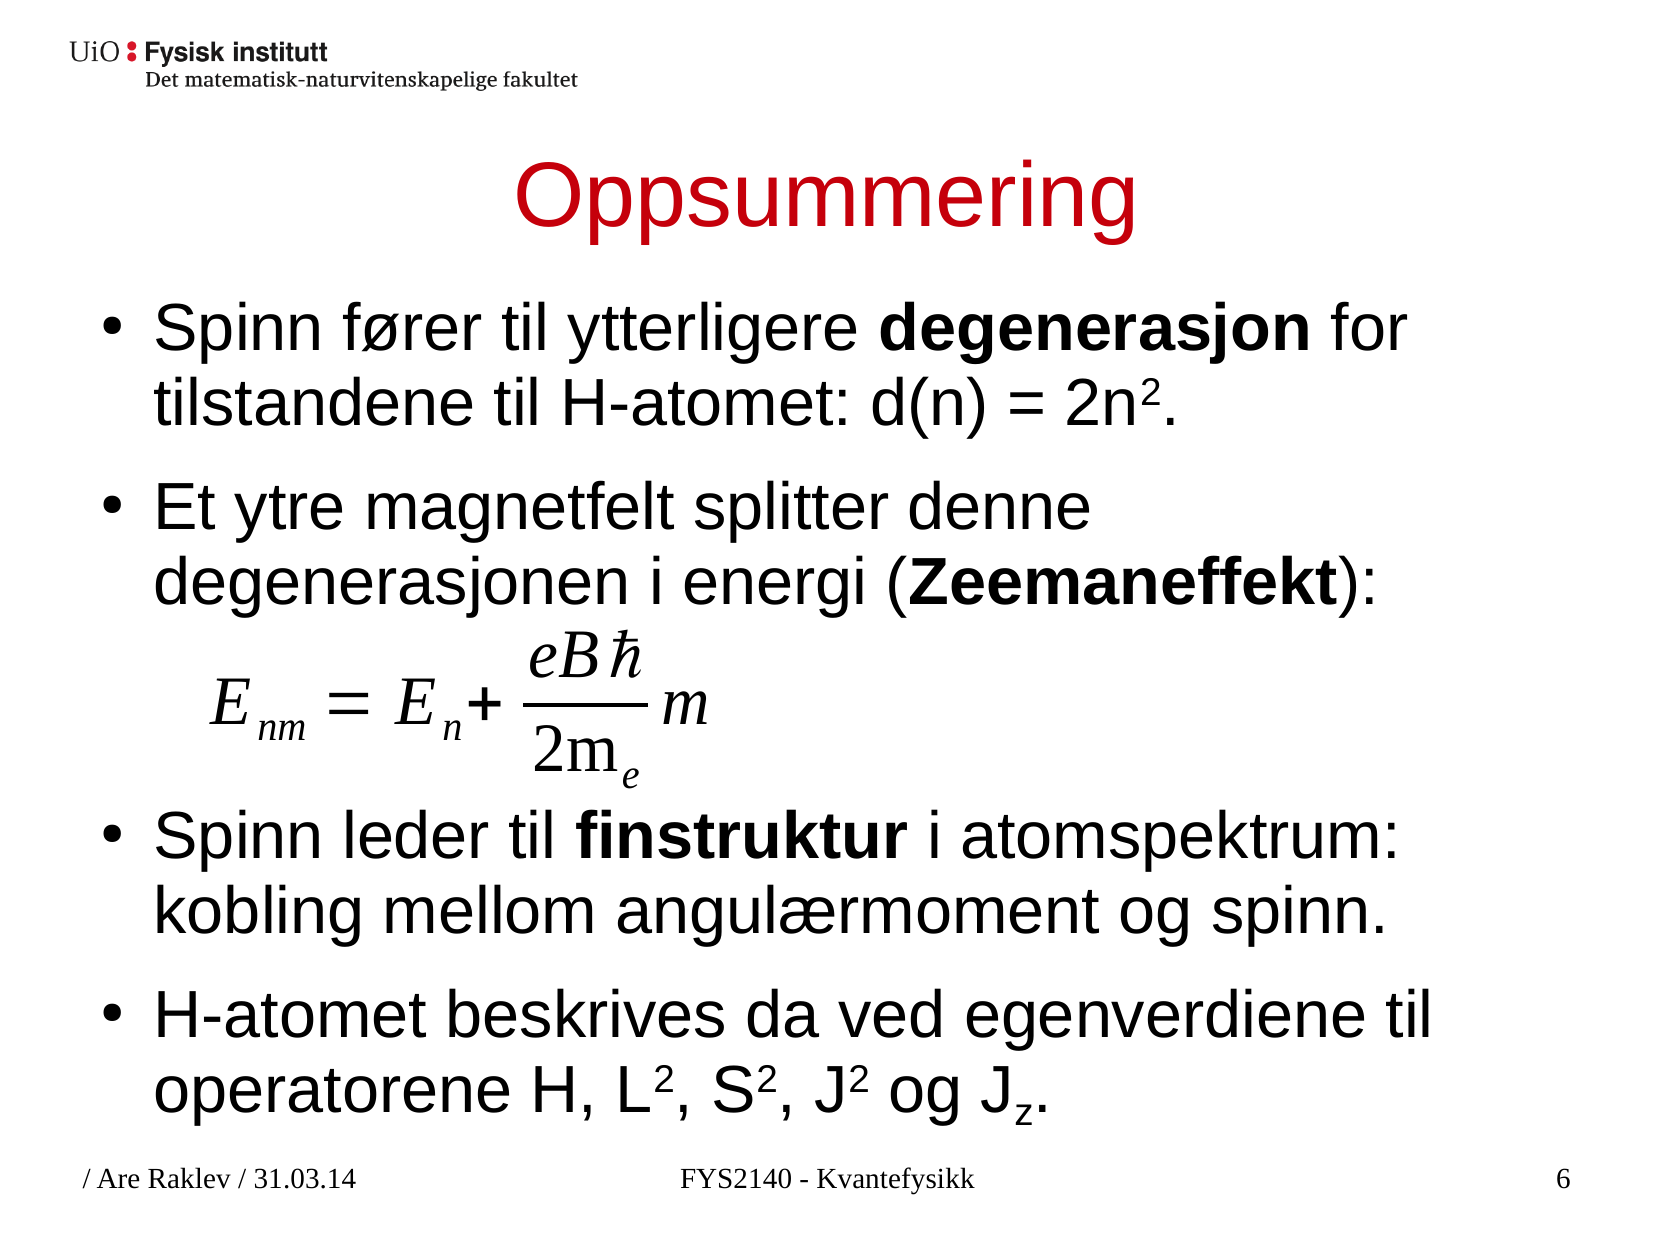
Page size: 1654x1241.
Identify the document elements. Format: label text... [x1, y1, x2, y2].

title Oppsummering [82, 90, 1571, 298]
picture [68, 37, 581, 93]
list Spinn fører til ytterligere degenerasjon for tilstandene til H-atomet: d(n) = 2n2. Et ytre magnetfelt splitter denne degenerasjonen i energi (Zeemaneffekt): Spinn leder til finstruktur i atomspektrum: kobling mellom angulærmoment og spinn. H-atomet beskrives da ved egenverdiene til operatorene H, L2, S2, J2 og Jz. [82, 290, 1538, 1132]
chart [199, 613, 716, 798]
